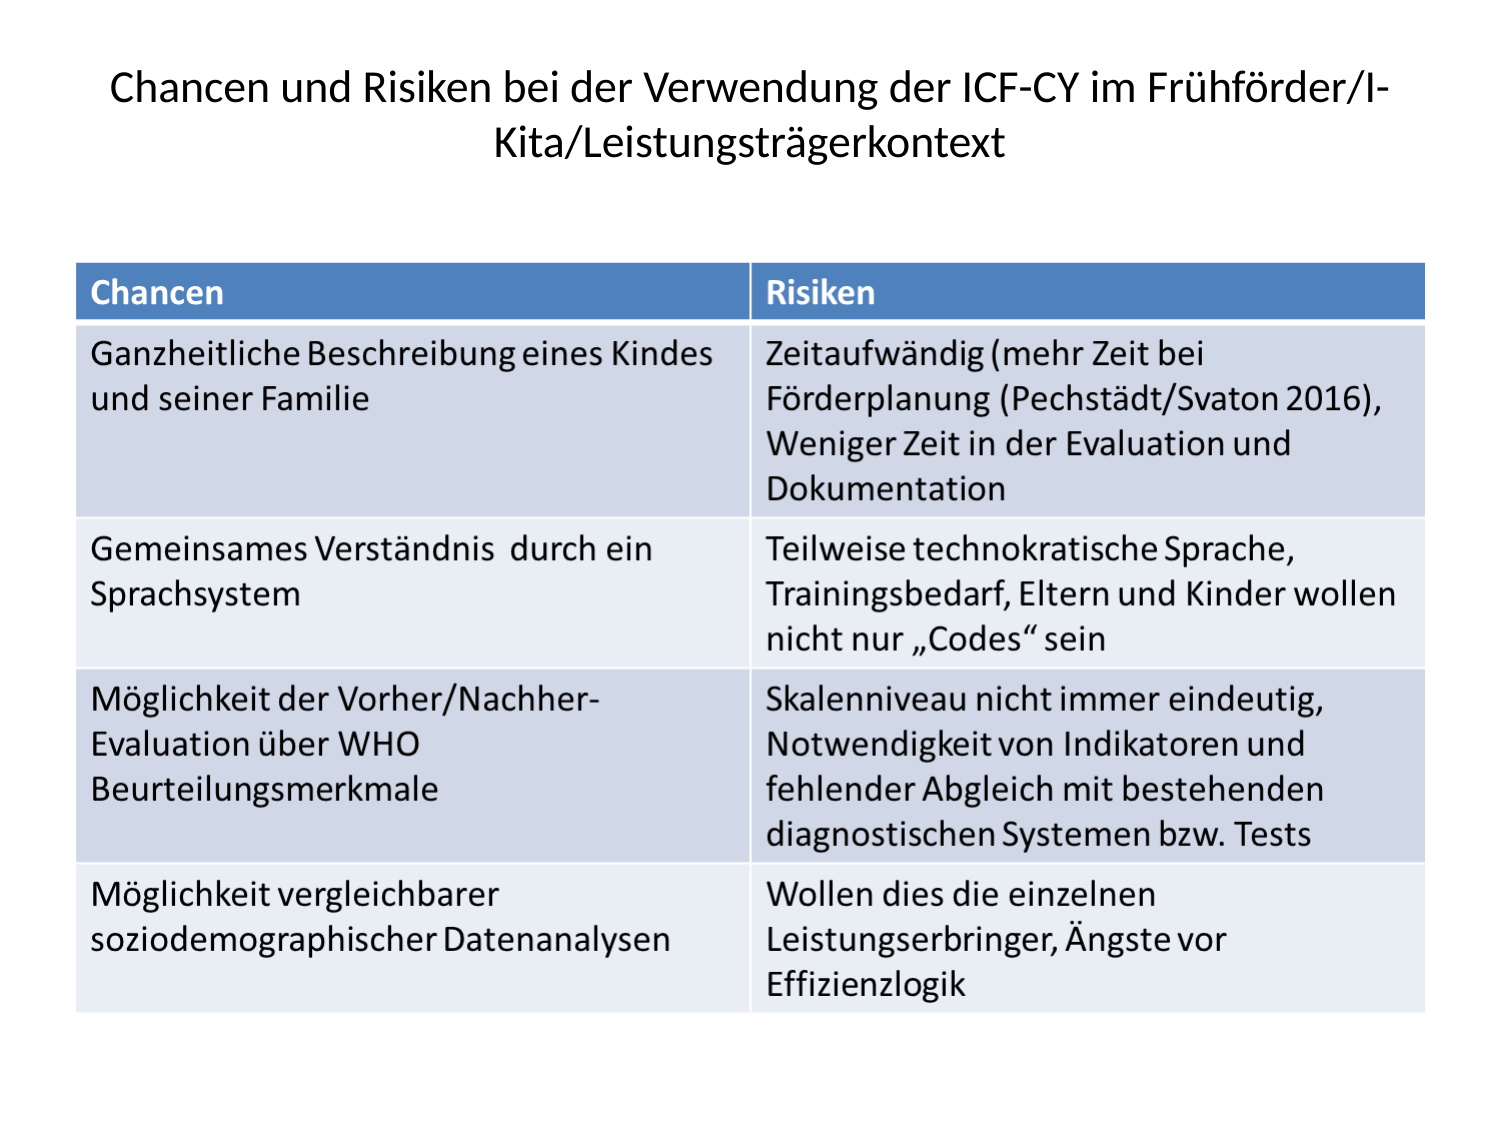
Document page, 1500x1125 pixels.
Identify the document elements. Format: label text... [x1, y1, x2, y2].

picture [75, 258, 1426, 1030]
title Chancen und Risiken bei der Verwendung der ICF-CY im Frühförder/I-Kita/Leistungsträgerkontext [75, 45, 1426, 233]
